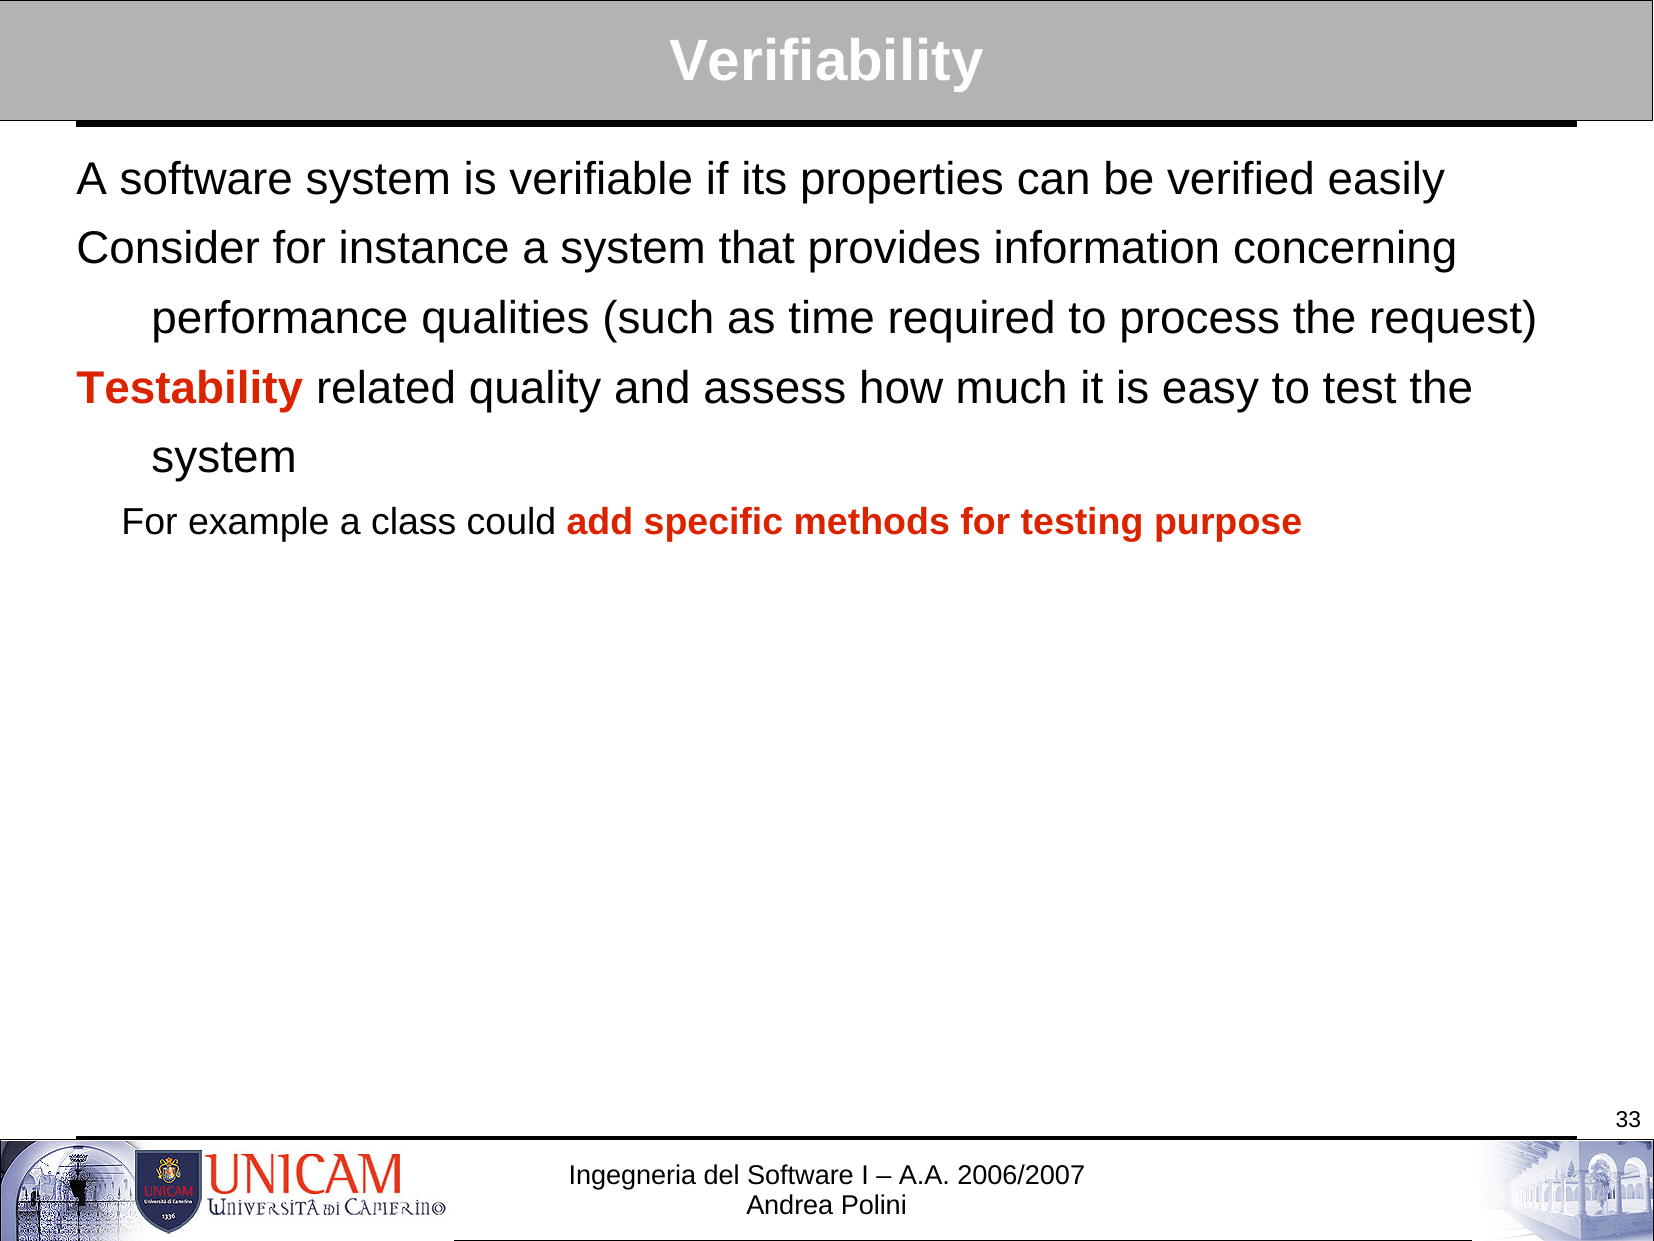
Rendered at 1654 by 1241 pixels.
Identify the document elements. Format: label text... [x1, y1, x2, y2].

list A software system is verifiable if its properties can be verified easily Consider for instance a system that provides information concerning performance qualities (such as time required to process the request) Testability related quality and assess how much it is easy to test the system For example a class could add specific methods for testing purpose [76, 152, 1577, 671]
picture [0, 1141, 454, 1241]
title Verifiability [0, 0, 1653, 121]
picture [1472, 1141, 1653, 1241]
